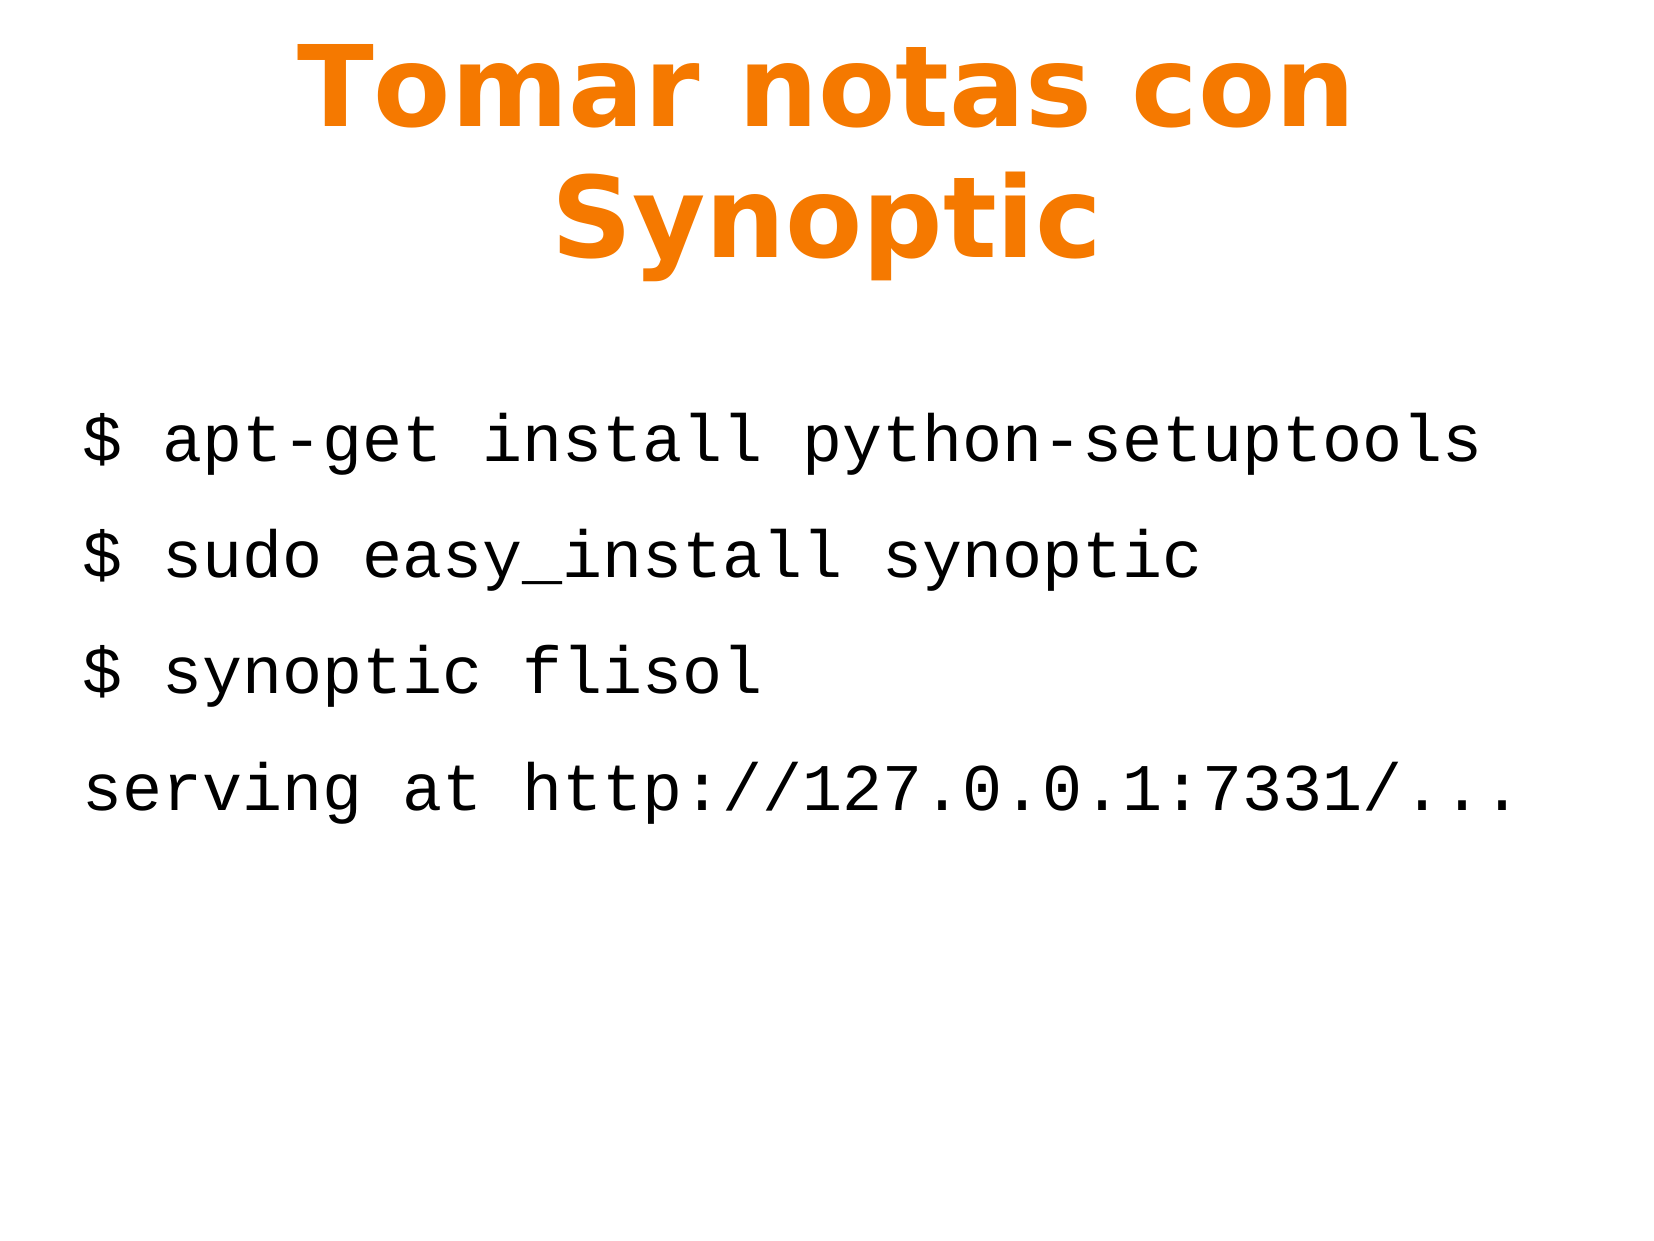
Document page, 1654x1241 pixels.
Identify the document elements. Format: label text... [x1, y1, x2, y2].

title Tomar notas con Synoptic [82, 21, 1571, 285]
list $ apt-get install python-setuptools $ sudo easy_install synoptic $ synoptic flisol serving at http://127.0.0.1:7331/... [82, 290, 1571, 1094]
